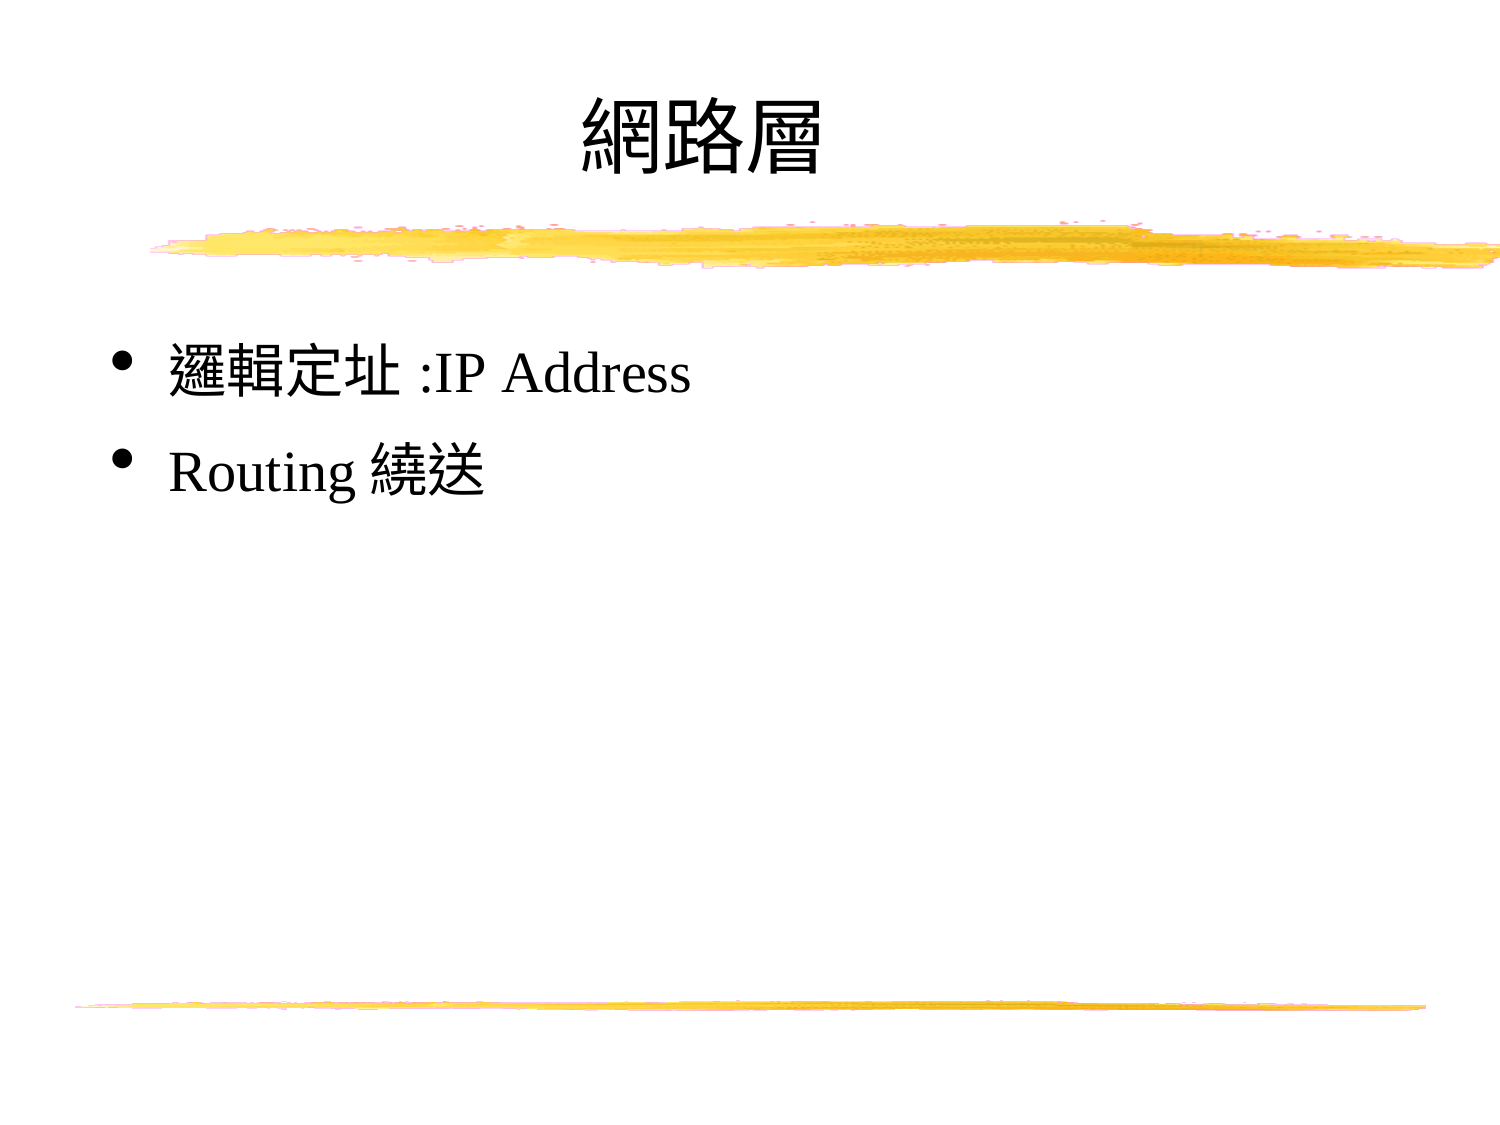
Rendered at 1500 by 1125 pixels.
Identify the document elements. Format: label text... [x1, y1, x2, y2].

list 邏輯定址:IP Address Routing繞送 [112, 324, 1388, 986]
title 網路層 [66, 44, 1342, 218]
picture [150, 215, 1500, 279]
picture [75, 999, 1426, 1013]
